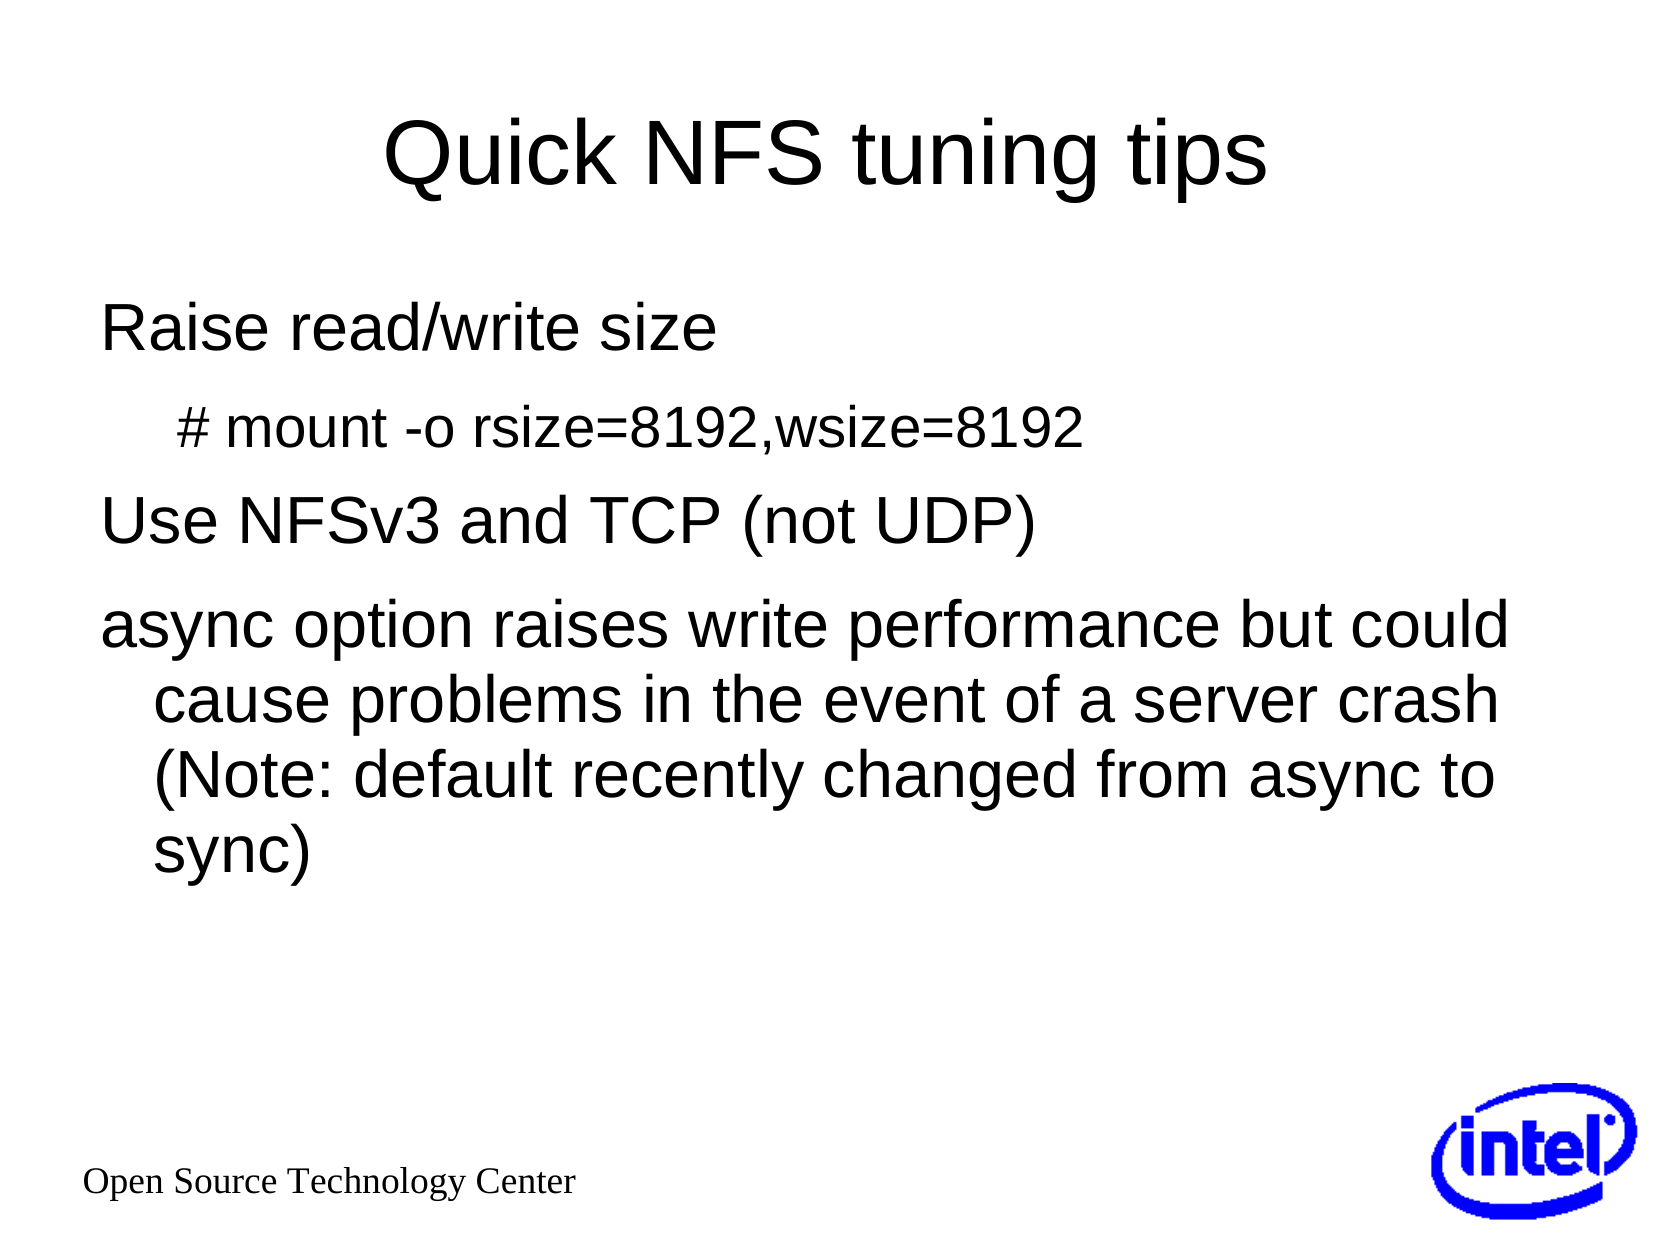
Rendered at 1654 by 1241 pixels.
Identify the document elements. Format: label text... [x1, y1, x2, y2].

picture [1430, 1083, 1639, 1223]
title Quick NFS tuning tips [82, 49, 1571, 257]
list Raise read/write size # mount -o rsize=8192,wsize=8192 Use NFSv3 and TCP (not UDP) async option raises write performance but could cause problems in the event of a server crash (Note: default recently changed from async to sync) [82, 290, 1571, 1109]
